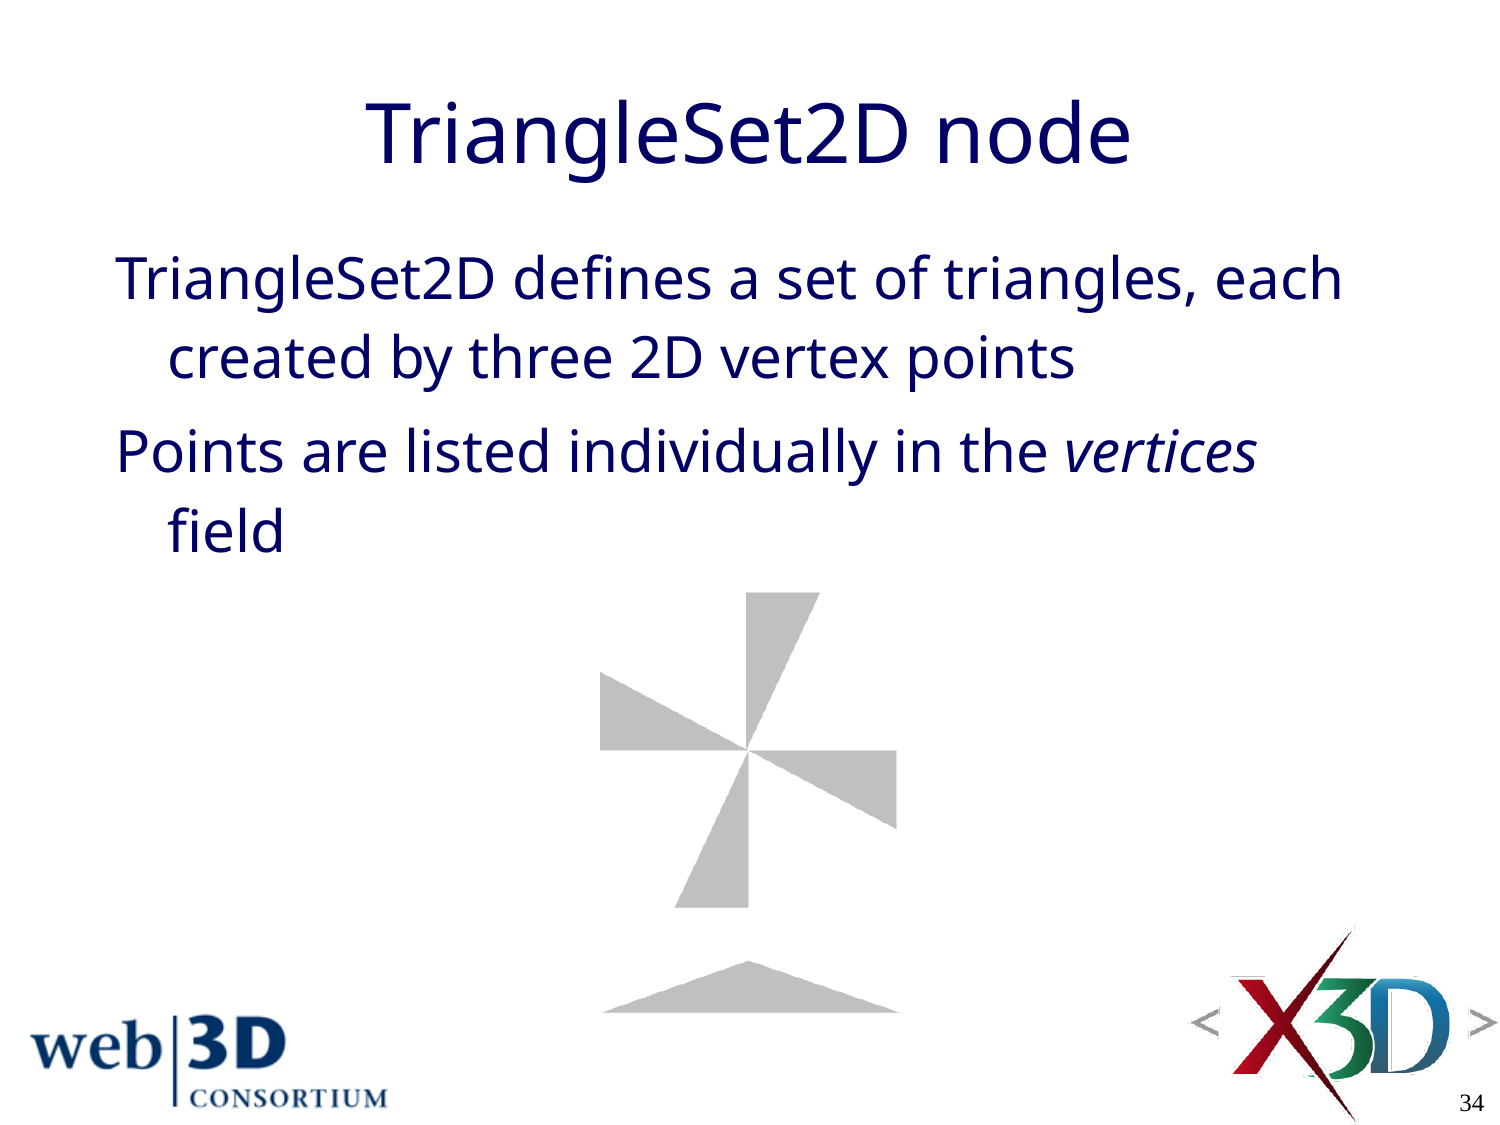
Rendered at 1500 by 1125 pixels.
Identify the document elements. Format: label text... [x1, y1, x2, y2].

title TriangleSet2D node [112, 37, 1388, 226]
picture [600, 592, 901, 1013]
picture [1187, 926, 1500, 1125]
picture [12, 998, 413, 1118]
list TriangleSet2D defines a set of triangles, each created by three 2D vertex points Points are listed individually in the vertices field [112, 237, 1388, 986]
